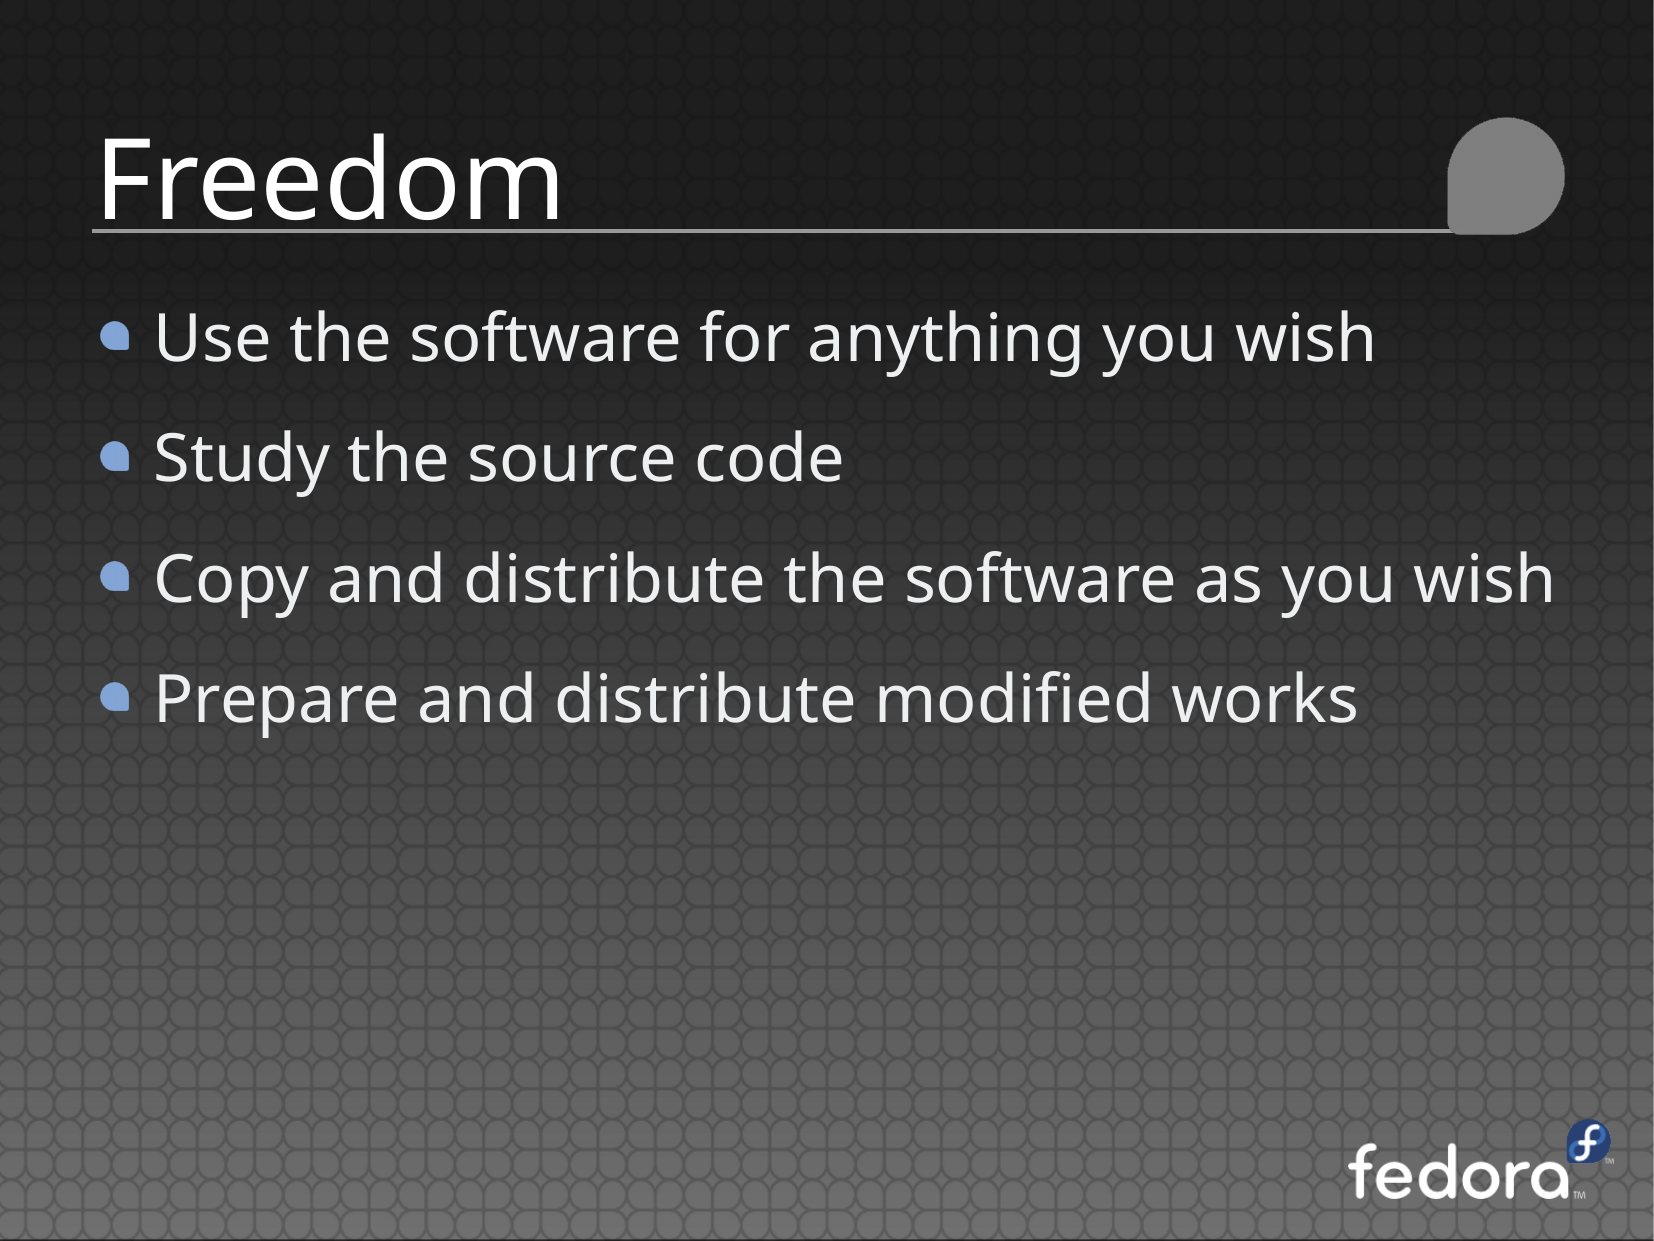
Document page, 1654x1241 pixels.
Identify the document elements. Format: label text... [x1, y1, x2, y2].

list Use the software for anything you wish Study the source code Copy and distribute the software as you wish Prepare and distribute modified works [82, 290, 1571, 1094]
title Freedom [94, 100, 1426, 251]
picture [0, 0, 1654, 1241]
